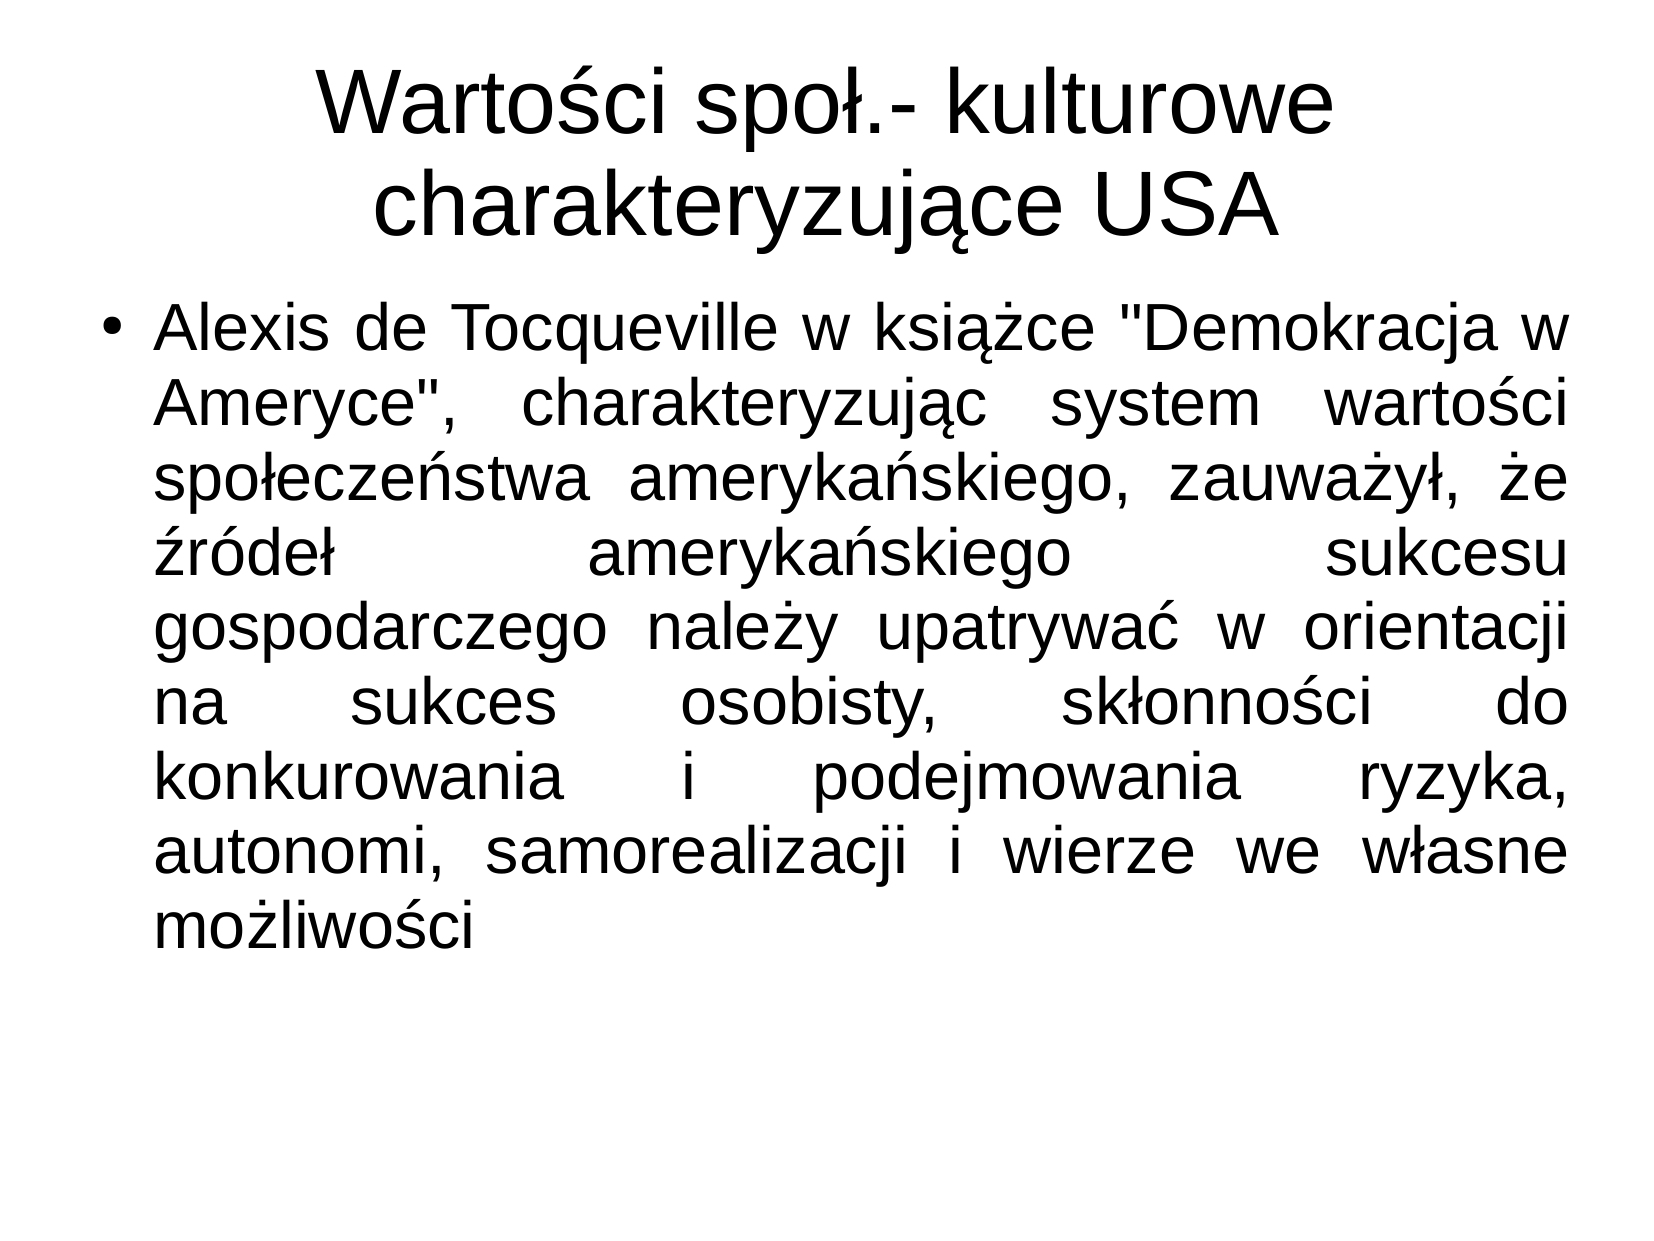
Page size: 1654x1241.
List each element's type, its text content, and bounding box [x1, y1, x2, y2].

list Alexis de Tocqueville w książce "Demokracja w Ameryce", charakteryzując system wartości społeczeństwa amerykańskiego, zauważył, że źródeł amerykańskiego sukcesu gospodarczego należy upatrywać w orientacji na sukces osobisty, skłonności do konkurowania i podejmowania ryzyka, autonomi, samorealizacji i wierze we własne możliwości [82, 290, 1571, 1109]
title Wartości społ.- kulturowe charakteryzujące USA [82, 49, 1571, 257]
